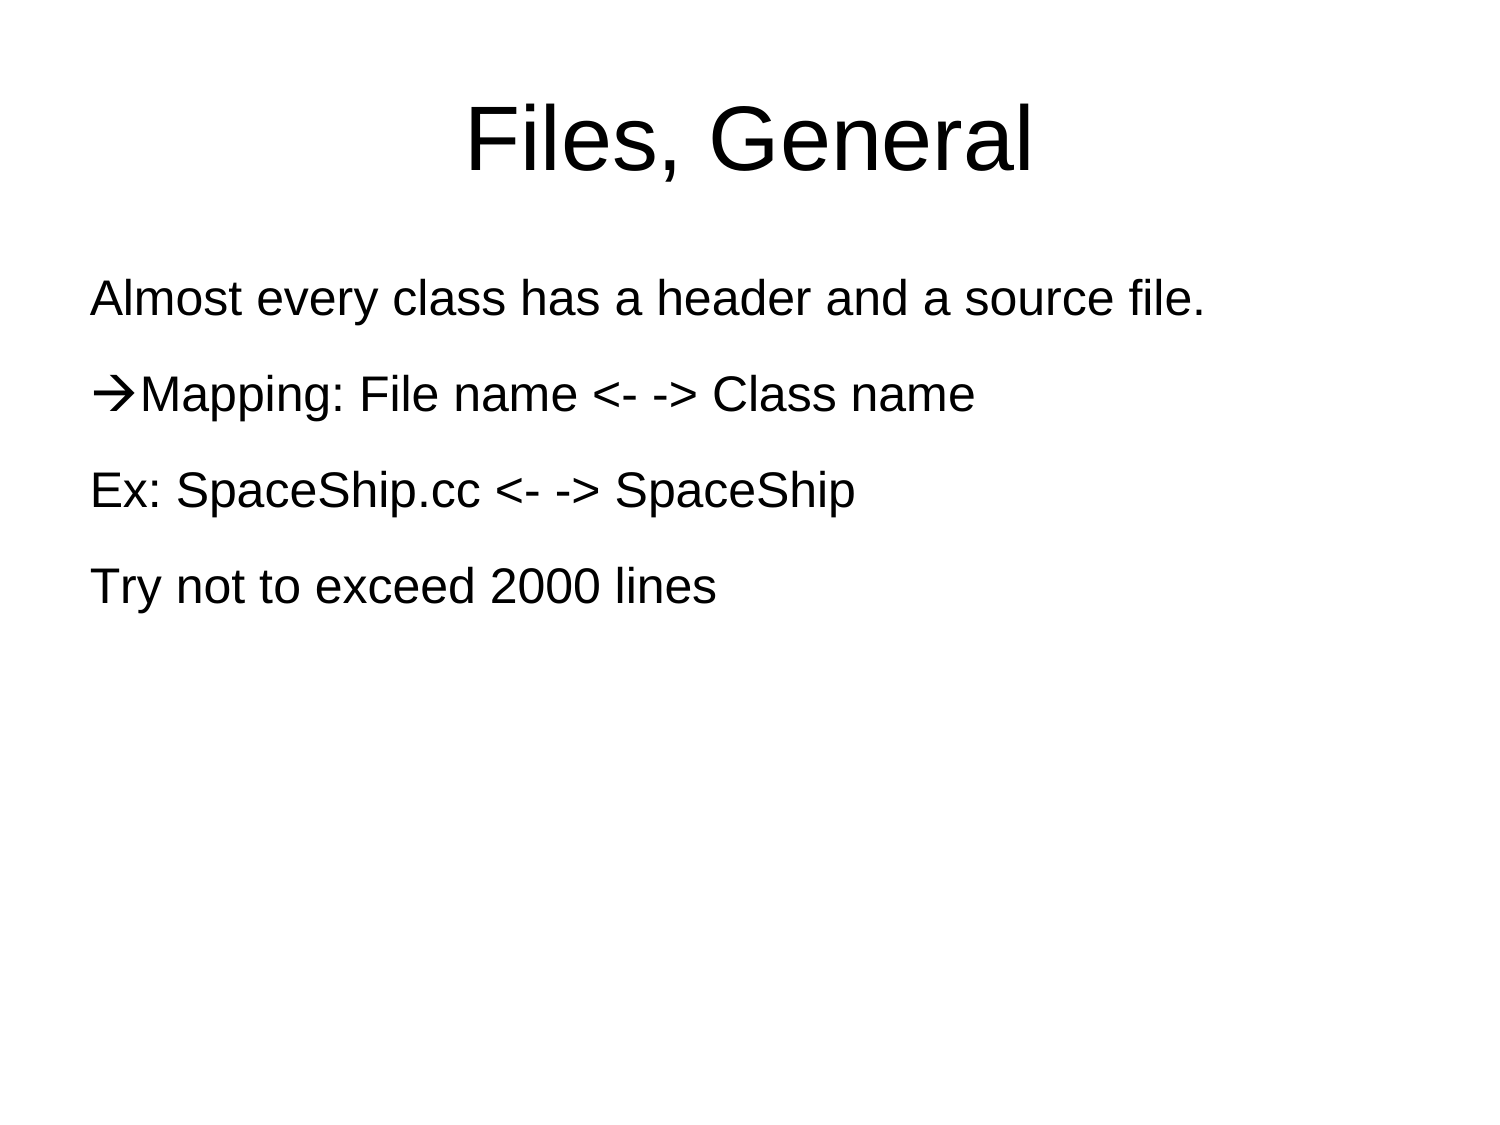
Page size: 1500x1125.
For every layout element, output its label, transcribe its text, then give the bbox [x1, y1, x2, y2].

list Almost every class has a header and a source file. Mapping: File name <- -> Class name Ex: SpaceShip.cc <- -> SpaceShip Try not to exceed 2000 lines [75, 262, 1426, 1006]
title Files, General [75, 45, 1426, 233]
